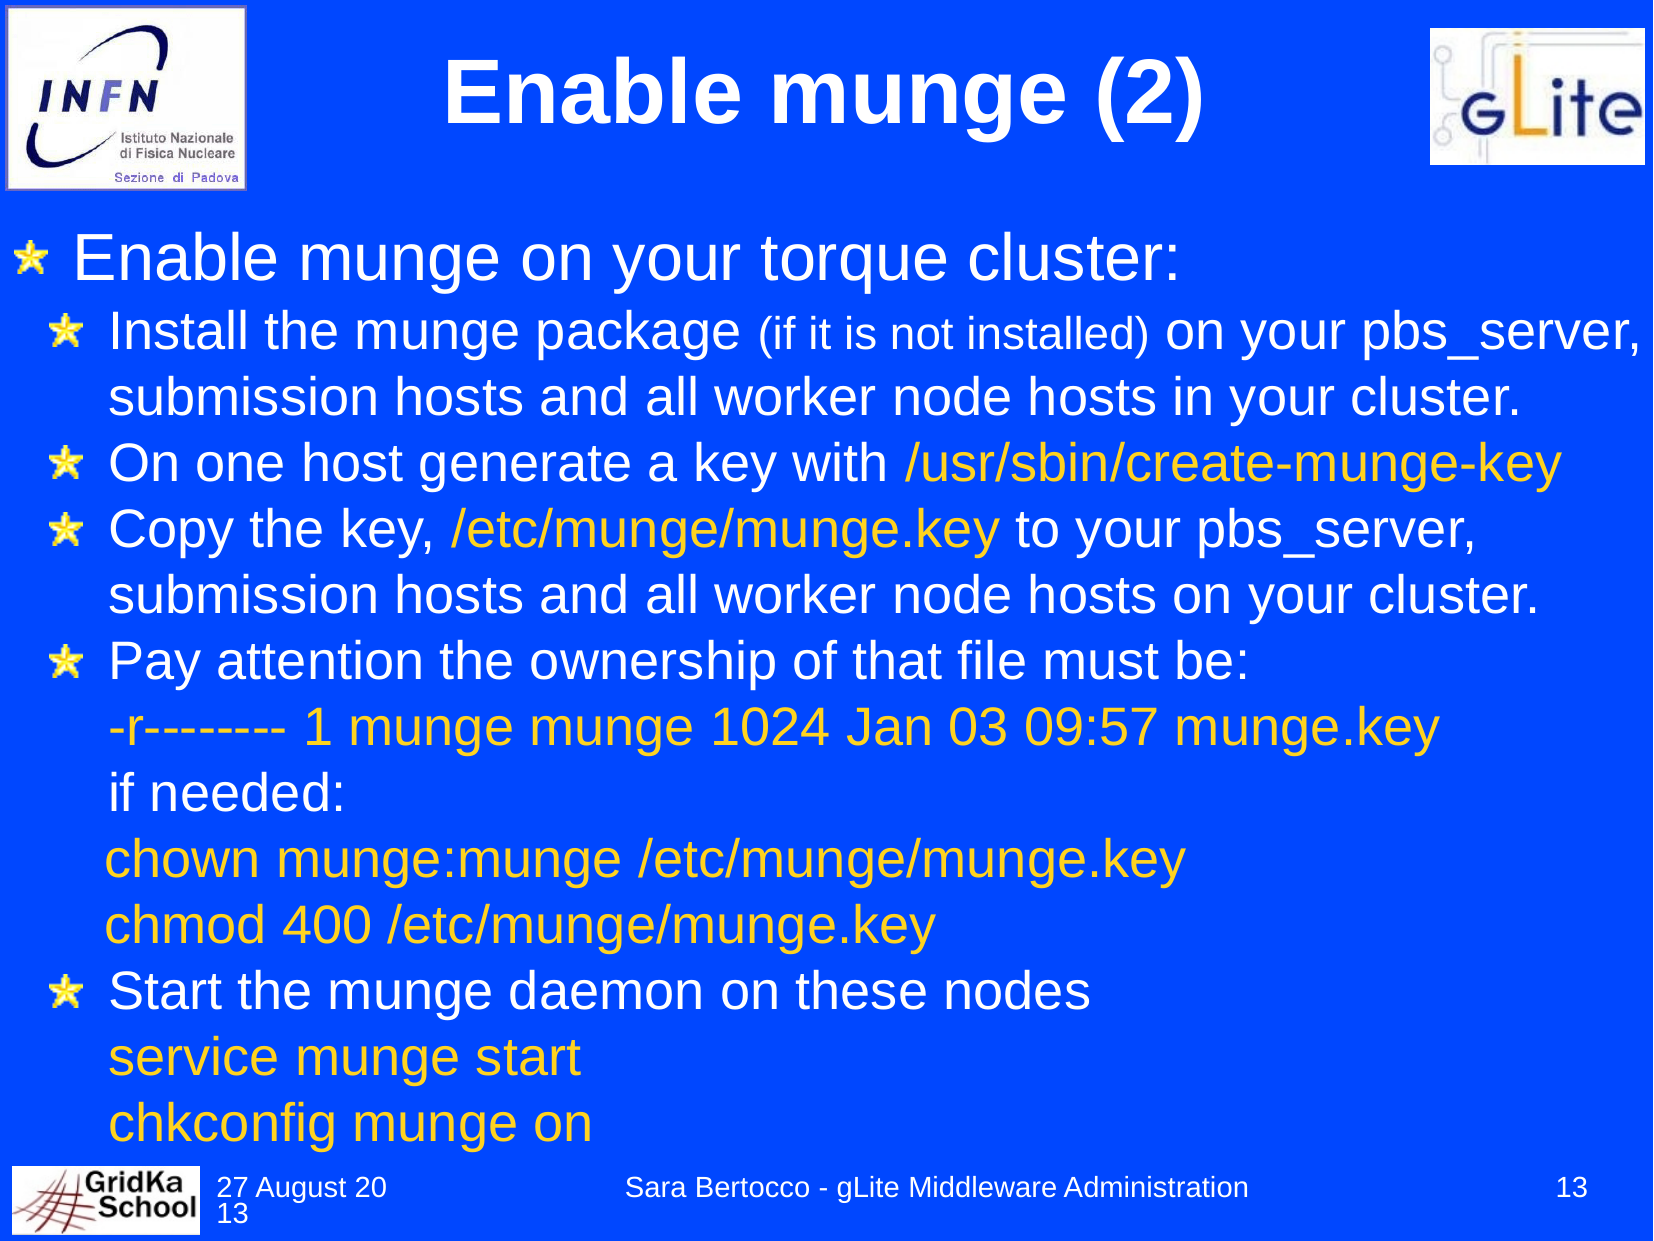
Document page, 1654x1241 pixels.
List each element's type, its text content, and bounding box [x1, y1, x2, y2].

title Enable munge (2) [5, 0, 1645, 183]
picture [1430, 28, 1645, 165]
picture [12, 1227, 200, 1235]
text_box Enable munge on your torque cluster: Install the munge package (if it is not installed) on your pbs_server, submission hosts and all worker node hosts in your cluster. On one host generate a key with /usr/sbin/create-munge-key Copy the key, /etc/munge/munge.key to your pbs_server, submission hosts and all worker node hosts on your cluster. Pay attention the ownership of that file must be: -r-------- 1 munge munge 1024 Jan 03 09:57 munge.key if needed: chown munge:munge /etc/munge/munge.key chmod 400 /etc/munge/munge.key Start the munge daemon on these nodes service munge start chkconfig munge on [0, 212, 1653, 1227]
picture [5, 5, 247, 191]
